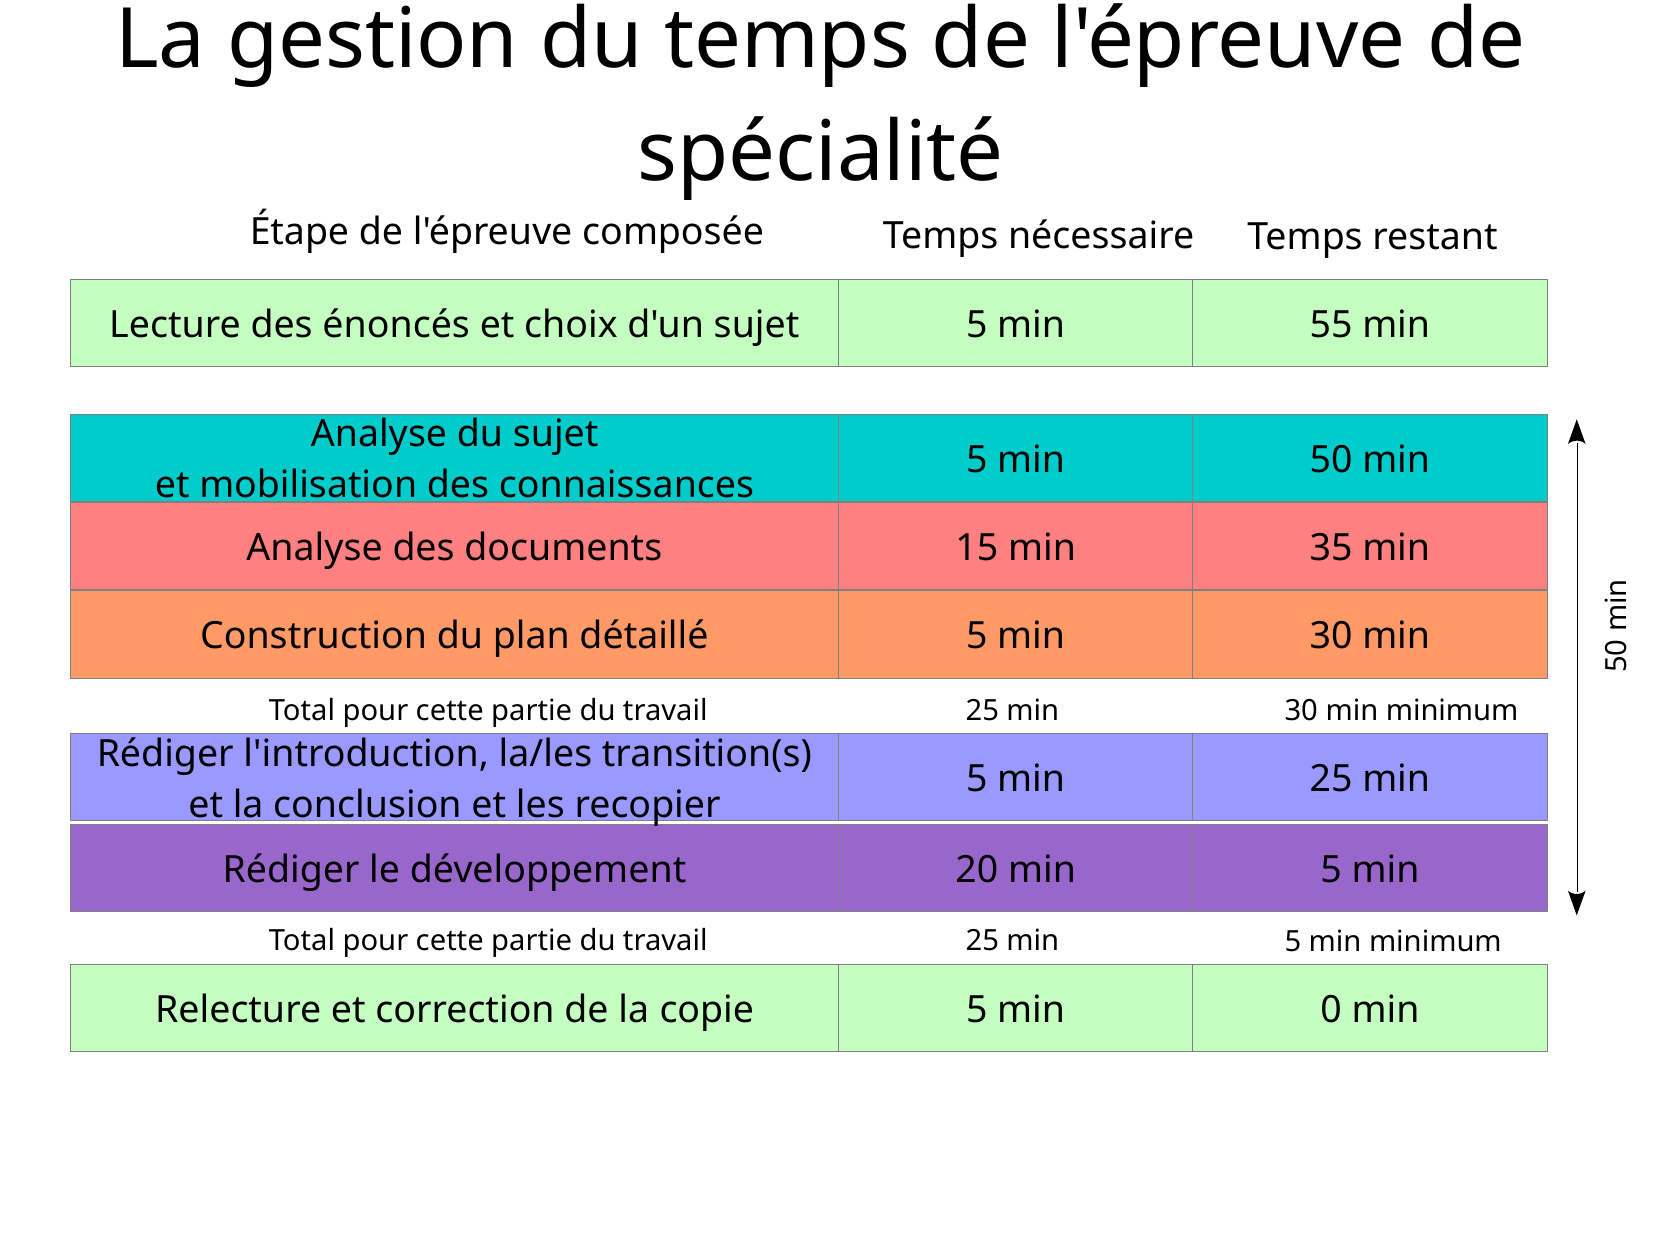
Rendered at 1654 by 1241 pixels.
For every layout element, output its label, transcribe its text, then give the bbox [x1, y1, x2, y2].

text_box 30 min [1193, 590, 1548, 679]
text_box Rédiger l'introduction, la/les transition(s) et la conclusion et les recopier [70, 733, 838, 821]
text_box 50 min [1193, 414, 1548, 502]
text_box Lecture des énoncés et choix d'un sujet [70, 279, 838, 367]
text_box 5 min [838, 964, 1193, 1052]
text_box 25 min [950, 681, 1062, 731]
text_box 55 min [1193, 279, 1548, 367]
text_box Temps nécessaire [868, 200, 1162, 259]
text_box Total pour cette partie du travail [254, 681, 669, 731]
text_box 20 min [838, 824, 1193, 912]
text_box 0 min [1193, 964, 1548, 1052]
title La gestion du temps de l'épreuve de spécialité [41, 43, 1601, 140]
text_box Rédiger le développement [70, 824, 838, 912]
text_box 25 min [1193, 733, 1548, 821]
text_box Total pour cette partie du travail [254, 912, 669, 961]
text_box 5 min [838, 733, 1193, 821]
text_box Temps restant [1232, 202, 1476, 261]
text_box 25 min [950, 912, 1062, 961]
text_box 5 min minimum [1269, 912, 1483, 961]
text_box Construction du plan détaillé [70, 590, 838, 679]
text_box Analyse du sujet et mobilisation des connaissances [70, 414, 838, 502]
text_box 5 min [838, 590, 1193, 679]
text_box Analyse des documents [70, 502, 839, 590]
text_box Relecture et correction de la copie [70, 964, 838, 1052]
text_box 5 min [838, 279, 1193, 367]
text_box 35 min [1193, 502, 1548, 590]
text_box 15 min [839, 502, 1193, 590]
text_box 5 min [1193, 824, 1548, 912]
text_box 50 min [1587, 577, 1636, 688]
text_box Étape de l'épreuve composée [235, 197, 709, 256]
text_box 30 min minimum [1269, 682, 1498, 731]
text_box 5 min [838, 414, 1193, 502]
